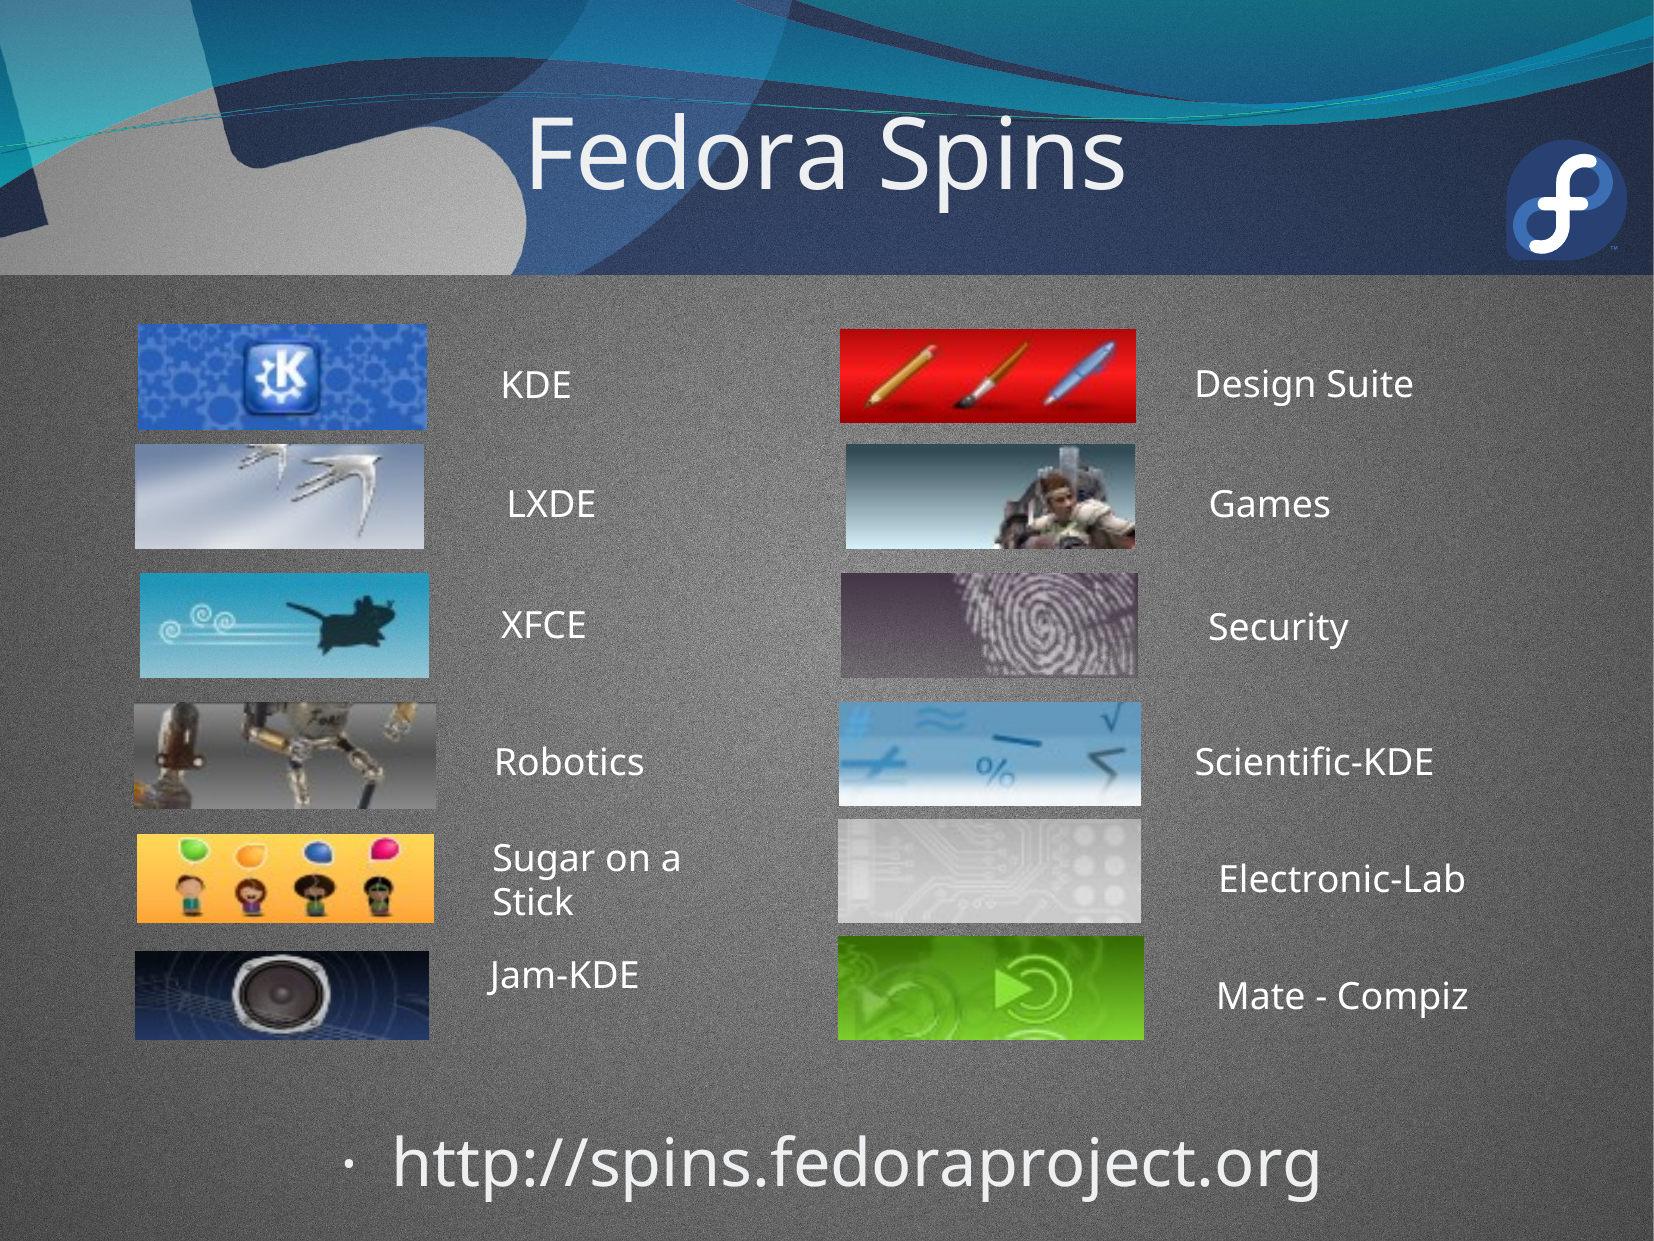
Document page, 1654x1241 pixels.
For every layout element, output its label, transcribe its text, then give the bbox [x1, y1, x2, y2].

text_box Robotics [479, 732, 745, 791]
text_box XFCE [486, 594, 752, 654]
text_box Electronic-Lab [1203, 849, 1507, 908]
text_box Fedora Spins [82, 49, 1571, 257]
text_box LXDE [491, 473, 728, 533]
text_box Games [1193, 473, 1460, 533]
text_box Design Suite [1179, 354, 1534, 413]
text_box Jam-KDE [475, 945, 741, 1047]
text_box http://spins.fedoraproject.org [142, 1122, 1506, 1201]
text_box Sugar on a Stick [477, 827, 744, 930]
text_box Scientific-KDE [1179, 732, 1484, 791]
text_box KDE [485, 354, 782, 414]
text_box Mate - Compiz [1201, 966, 1505, 1025]
picture [0, 0, 1654, 1241]
text_box Security [1193, 596, 1519, 656]
